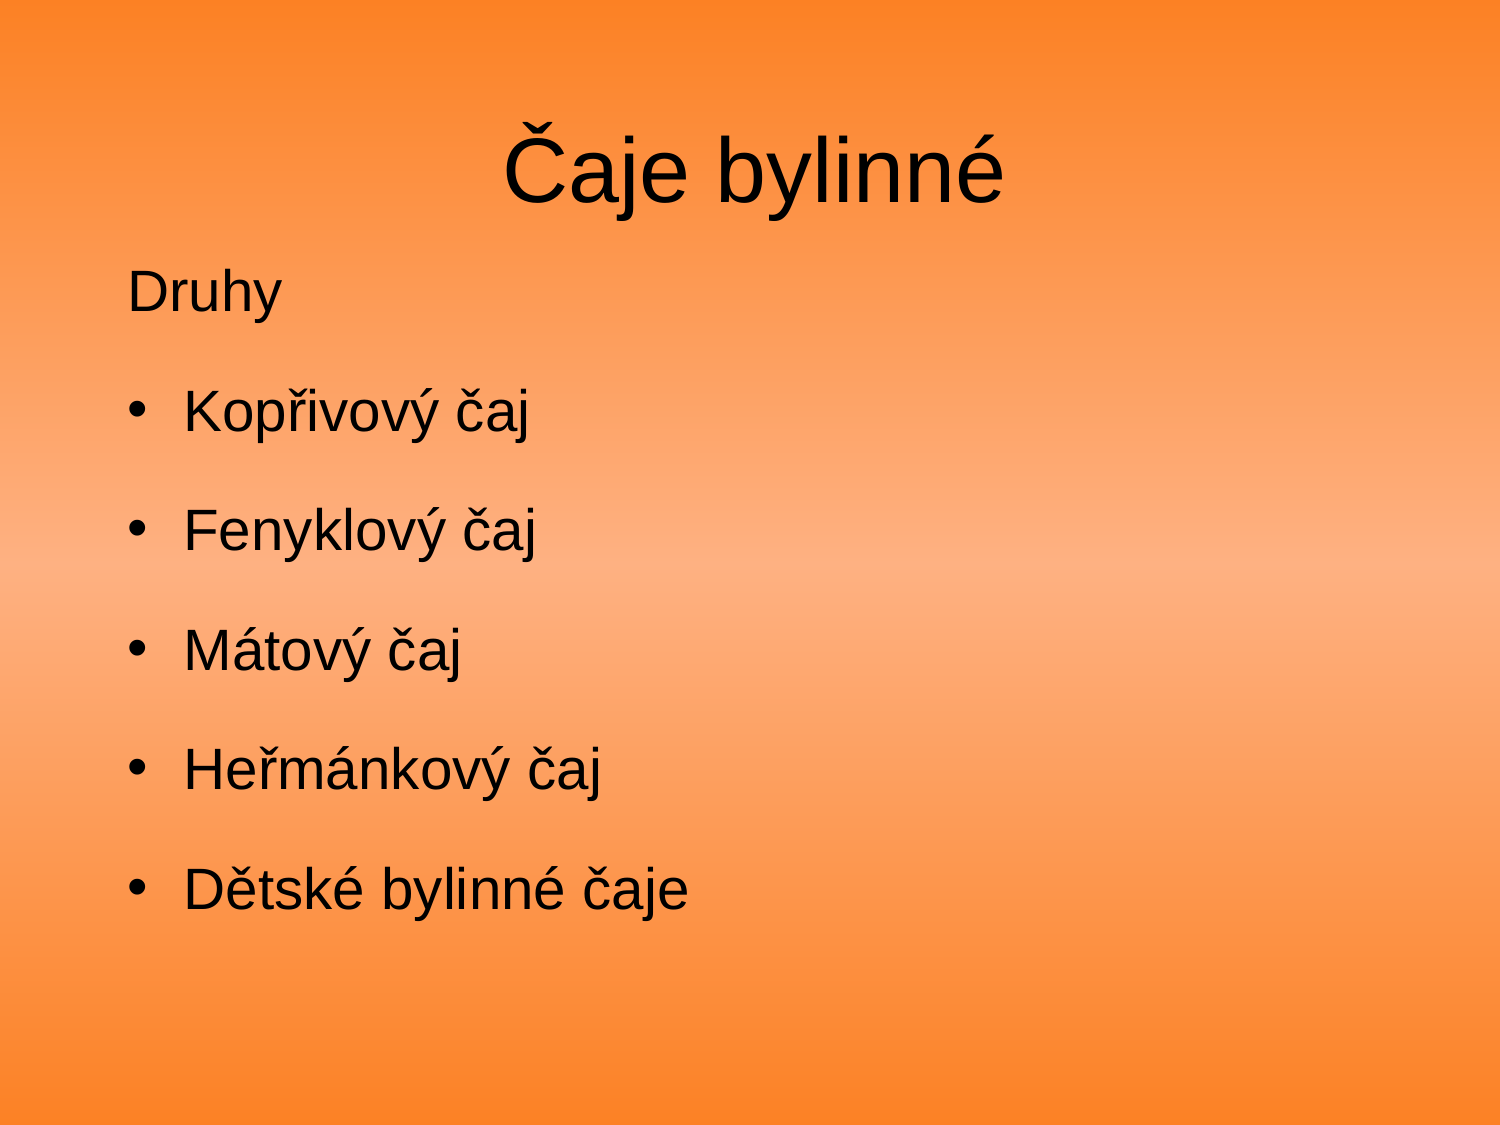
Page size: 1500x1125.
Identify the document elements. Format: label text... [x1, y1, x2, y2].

list Druhy Kopřivový čaj Fenyklový čaj Mátový čaj Heřmánkový čaj Dětské bylinné čaje [112, 246, 1423, 1048]
title Čaje bylinné [117, 103, 1393, 229]
